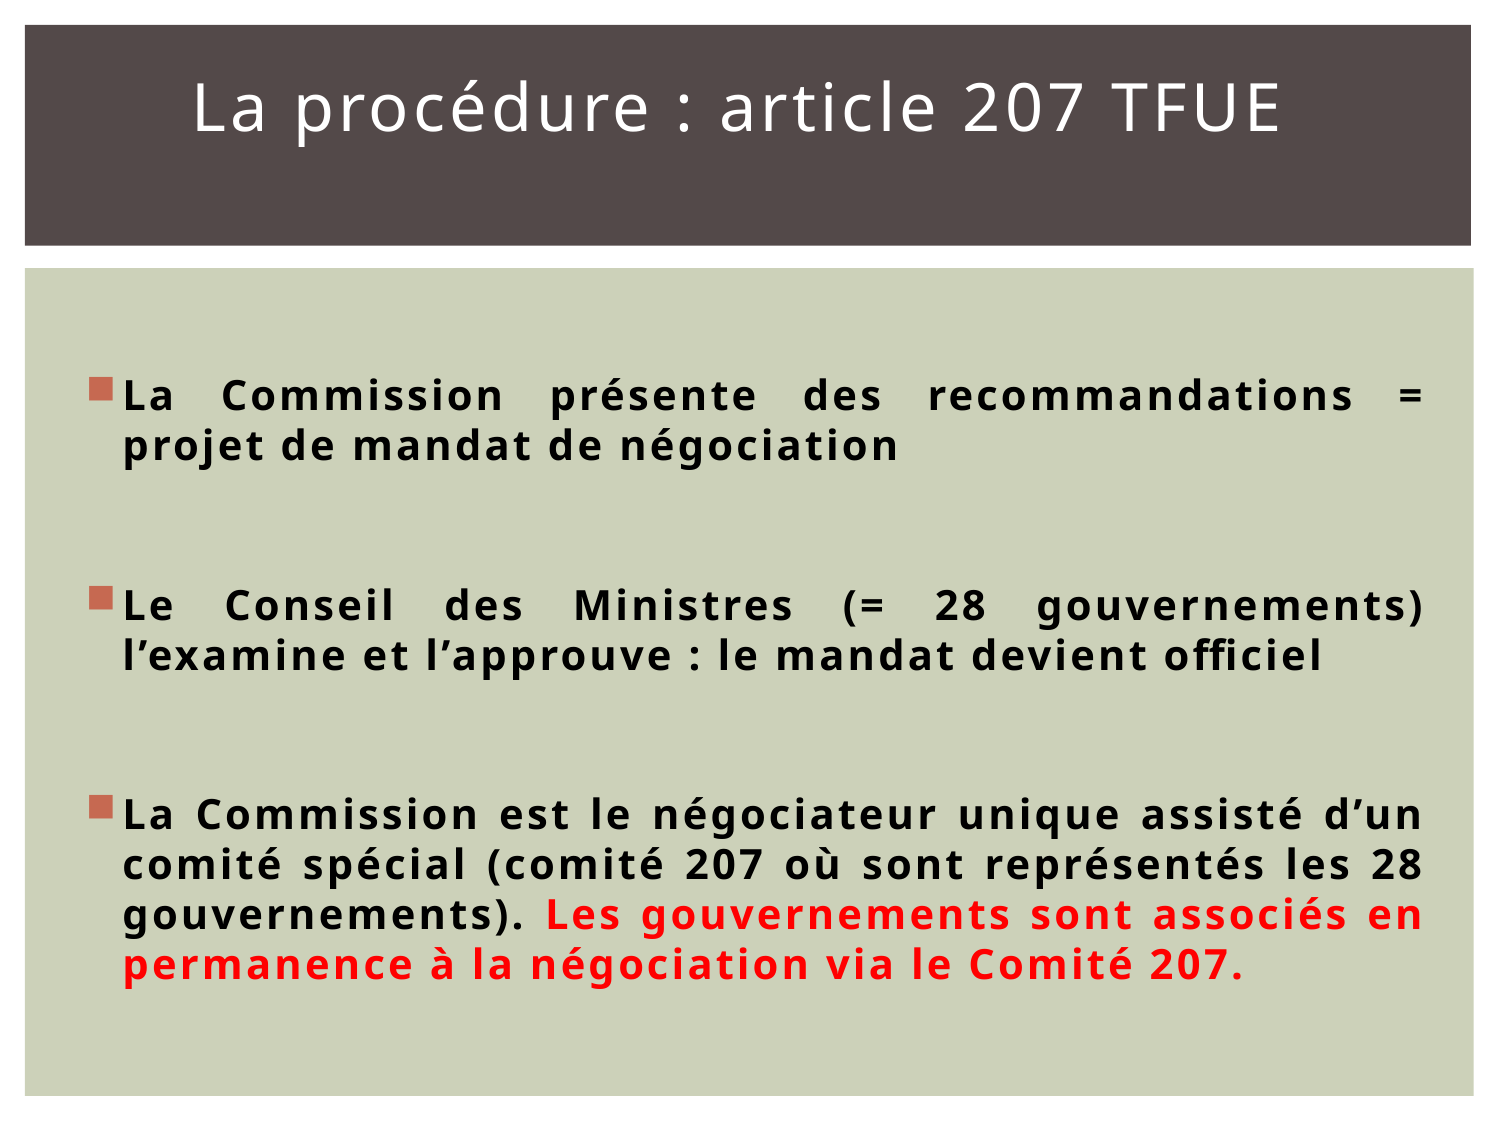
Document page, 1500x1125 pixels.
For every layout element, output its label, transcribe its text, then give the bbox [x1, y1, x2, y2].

list La Commission présente des recommandations = projet de mandat de négociation Le Conseil des Ministres (= 28 gouvernements) l’examine et l’approuve : le mandat devient officiel La Commission est le négociateur unique assisté d’un comité spécial (comité 207 où sont représentés les 28 gouvernements). Les gouvernements sont associés en permanence à la négociation via le Comité 207. [62, 281, 1442, 1005]
title La procédure : article 207 TFUE [62, 58, 1438, 232]
